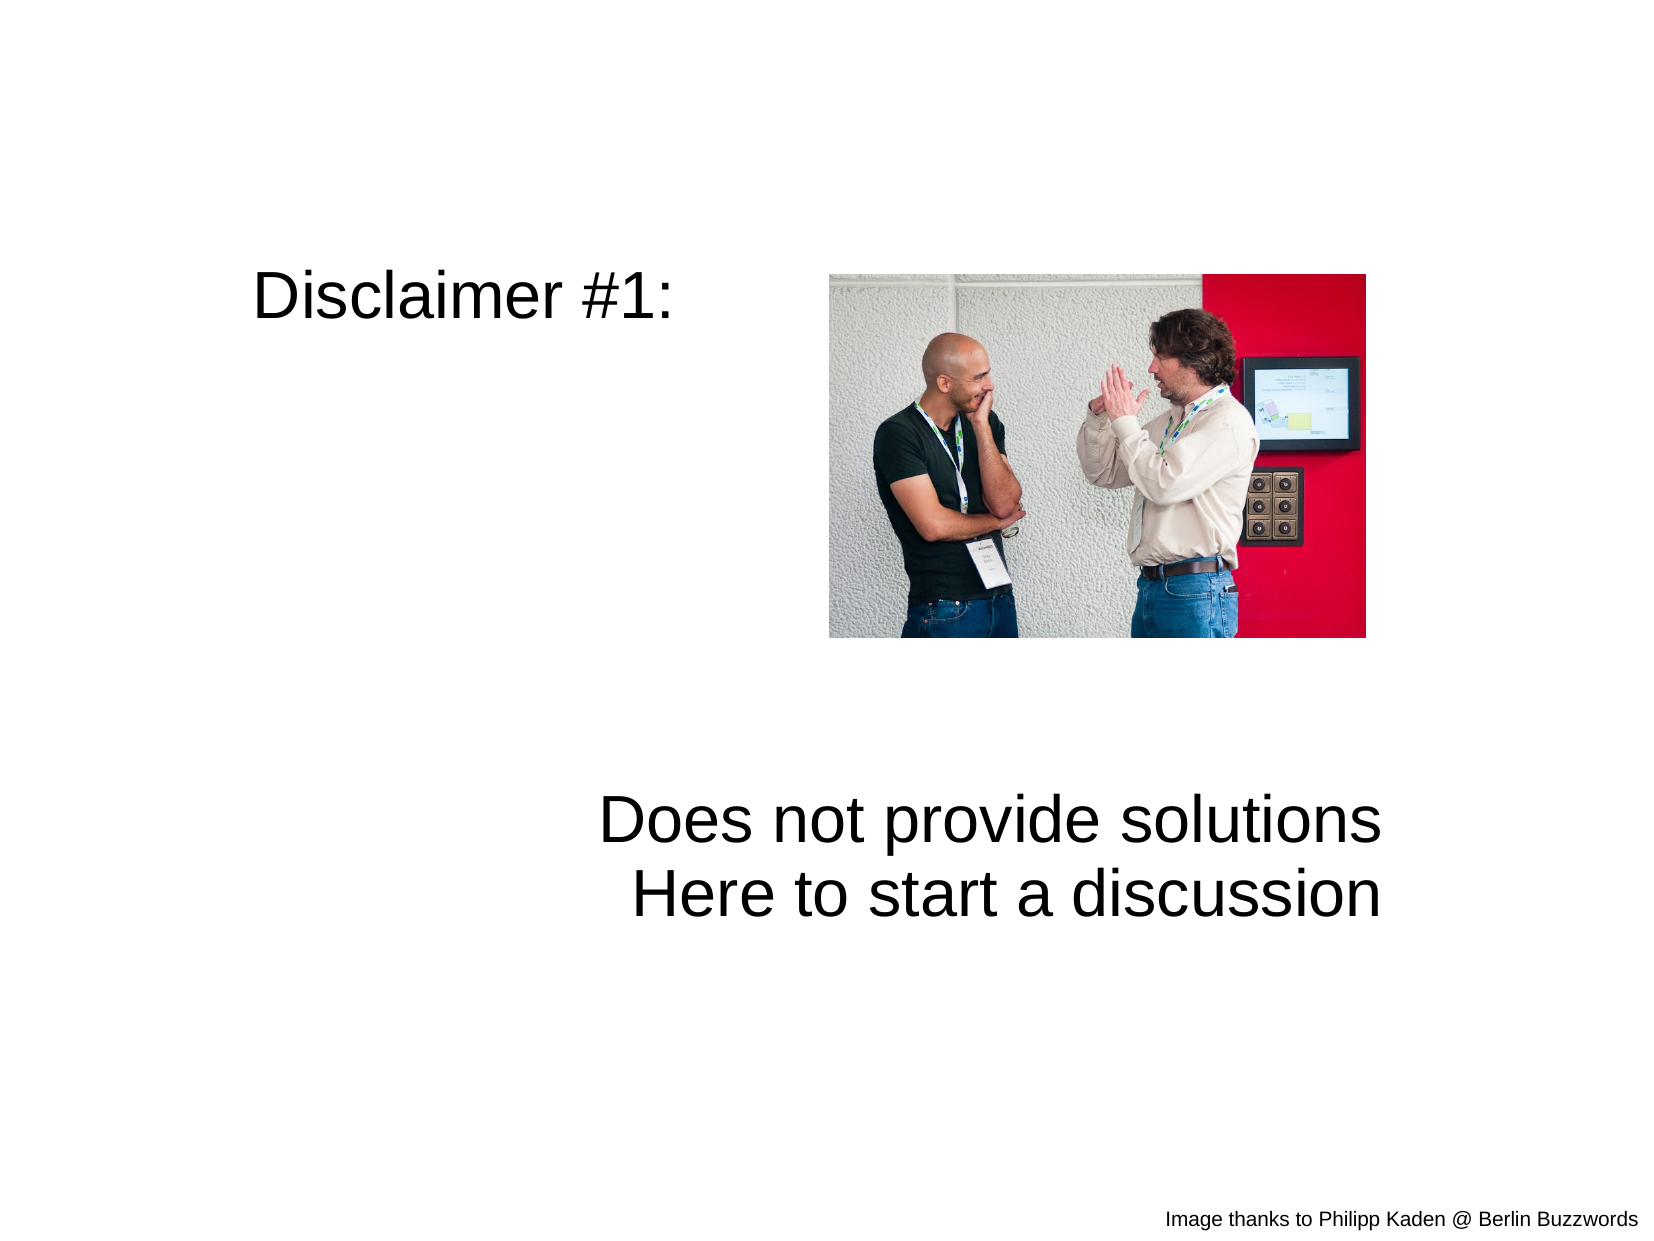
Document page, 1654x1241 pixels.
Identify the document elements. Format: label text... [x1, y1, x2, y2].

text_box Image thanks to Philipp Kaden @ Berlin Buzzwords [1150, 1200, 1654, 1239]
subtitle Disclaimer #1: Does not provide solutions Here to start a discussion [0, 109, 1477, 1155]
picture [1179, 628, 1184, 638]
picture [829, 274, 1366, 638]
